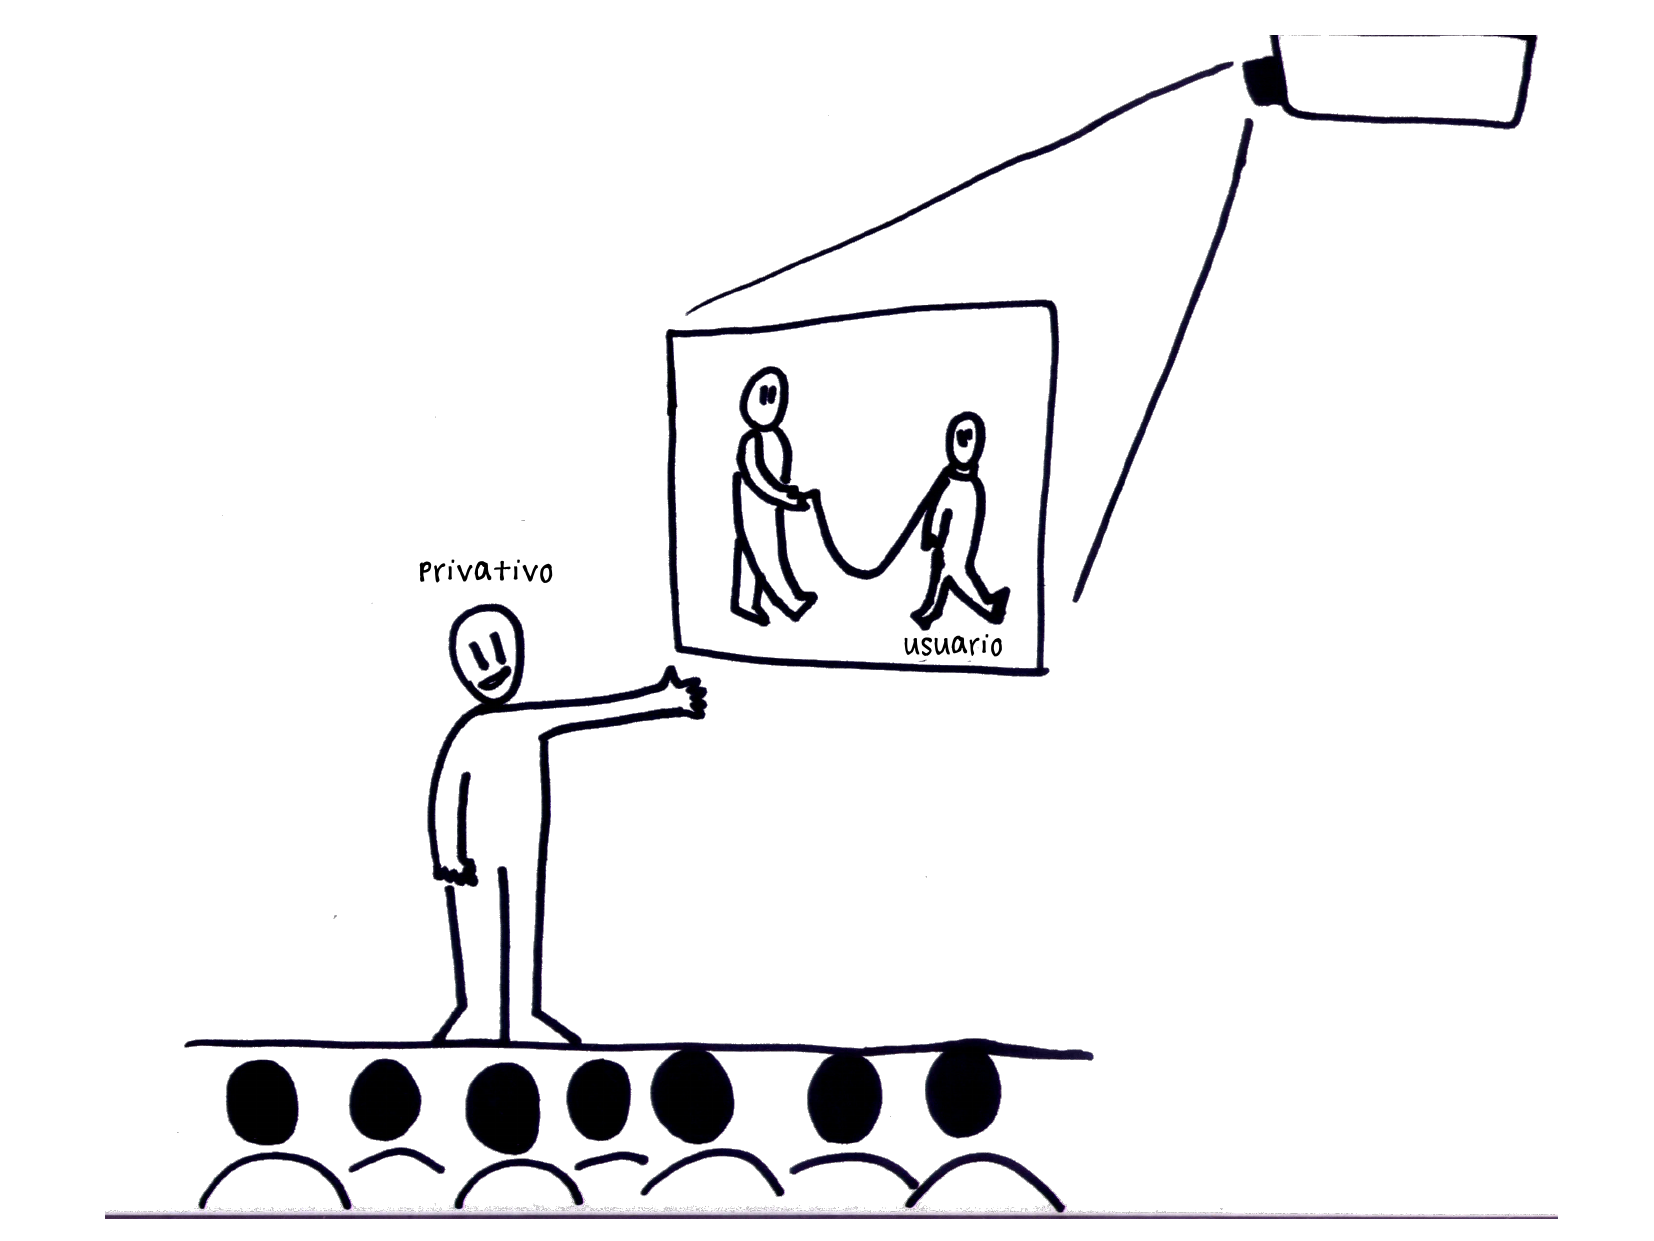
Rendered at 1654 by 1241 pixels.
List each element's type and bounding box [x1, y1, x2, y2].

picture [105, 35, 1558, 1219]
